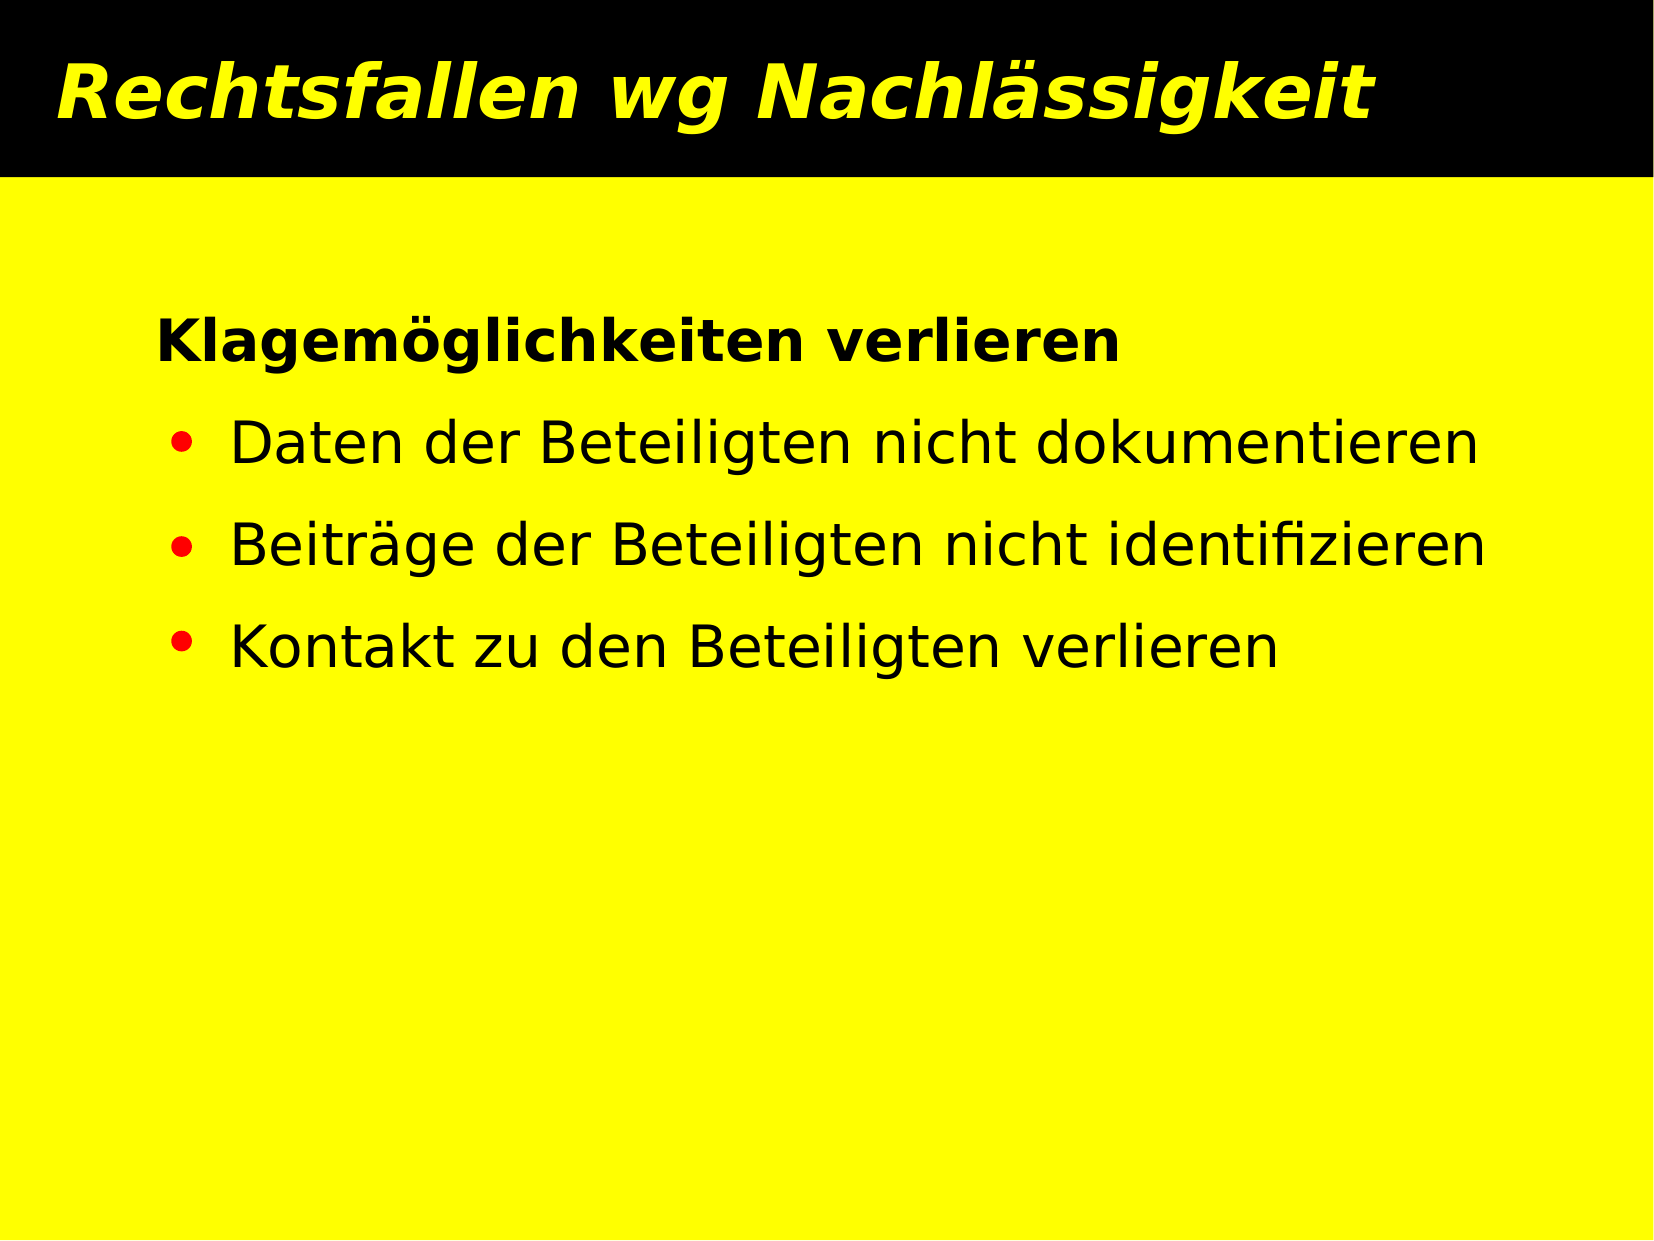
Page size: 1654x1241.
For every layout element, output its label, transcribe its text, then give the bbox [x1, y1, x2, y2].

text_box [0, 0, 1654, 1241]
text_box Klagemöglichkeiten verlieren Daten der Beteiligten nicht dokumentieren Beiträge der Beteiligten nicht identifizieren Kontakt zu den Beteiligten verlieren [140, 300, 1504, 689]
text_box Rechtsfallen wg Nachlässigkeit [41, 41, 1366, 144]
